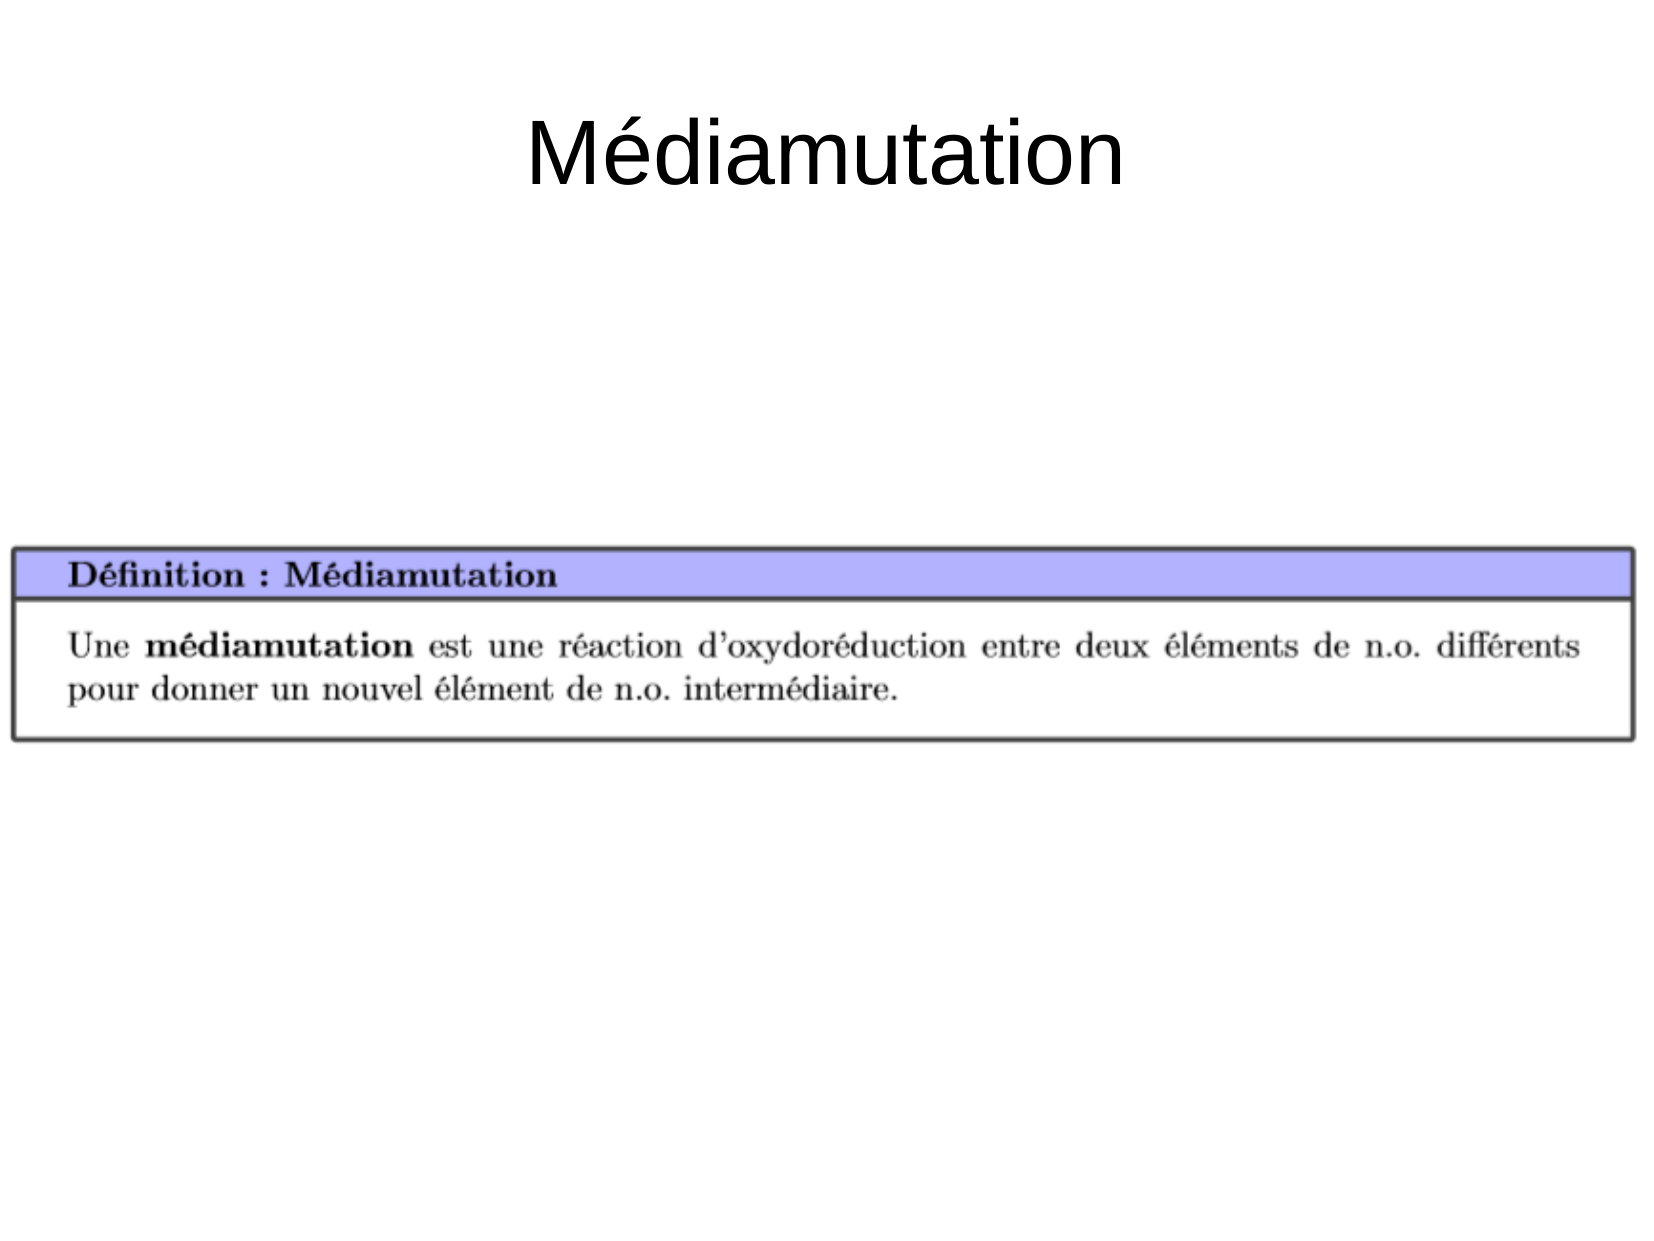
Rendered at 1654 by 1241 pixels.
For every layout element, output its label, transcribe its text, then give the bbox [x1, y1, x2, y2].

picture [0, 532, 1654, 756]
title Médiamutation [82, 49, 1571, 257]
